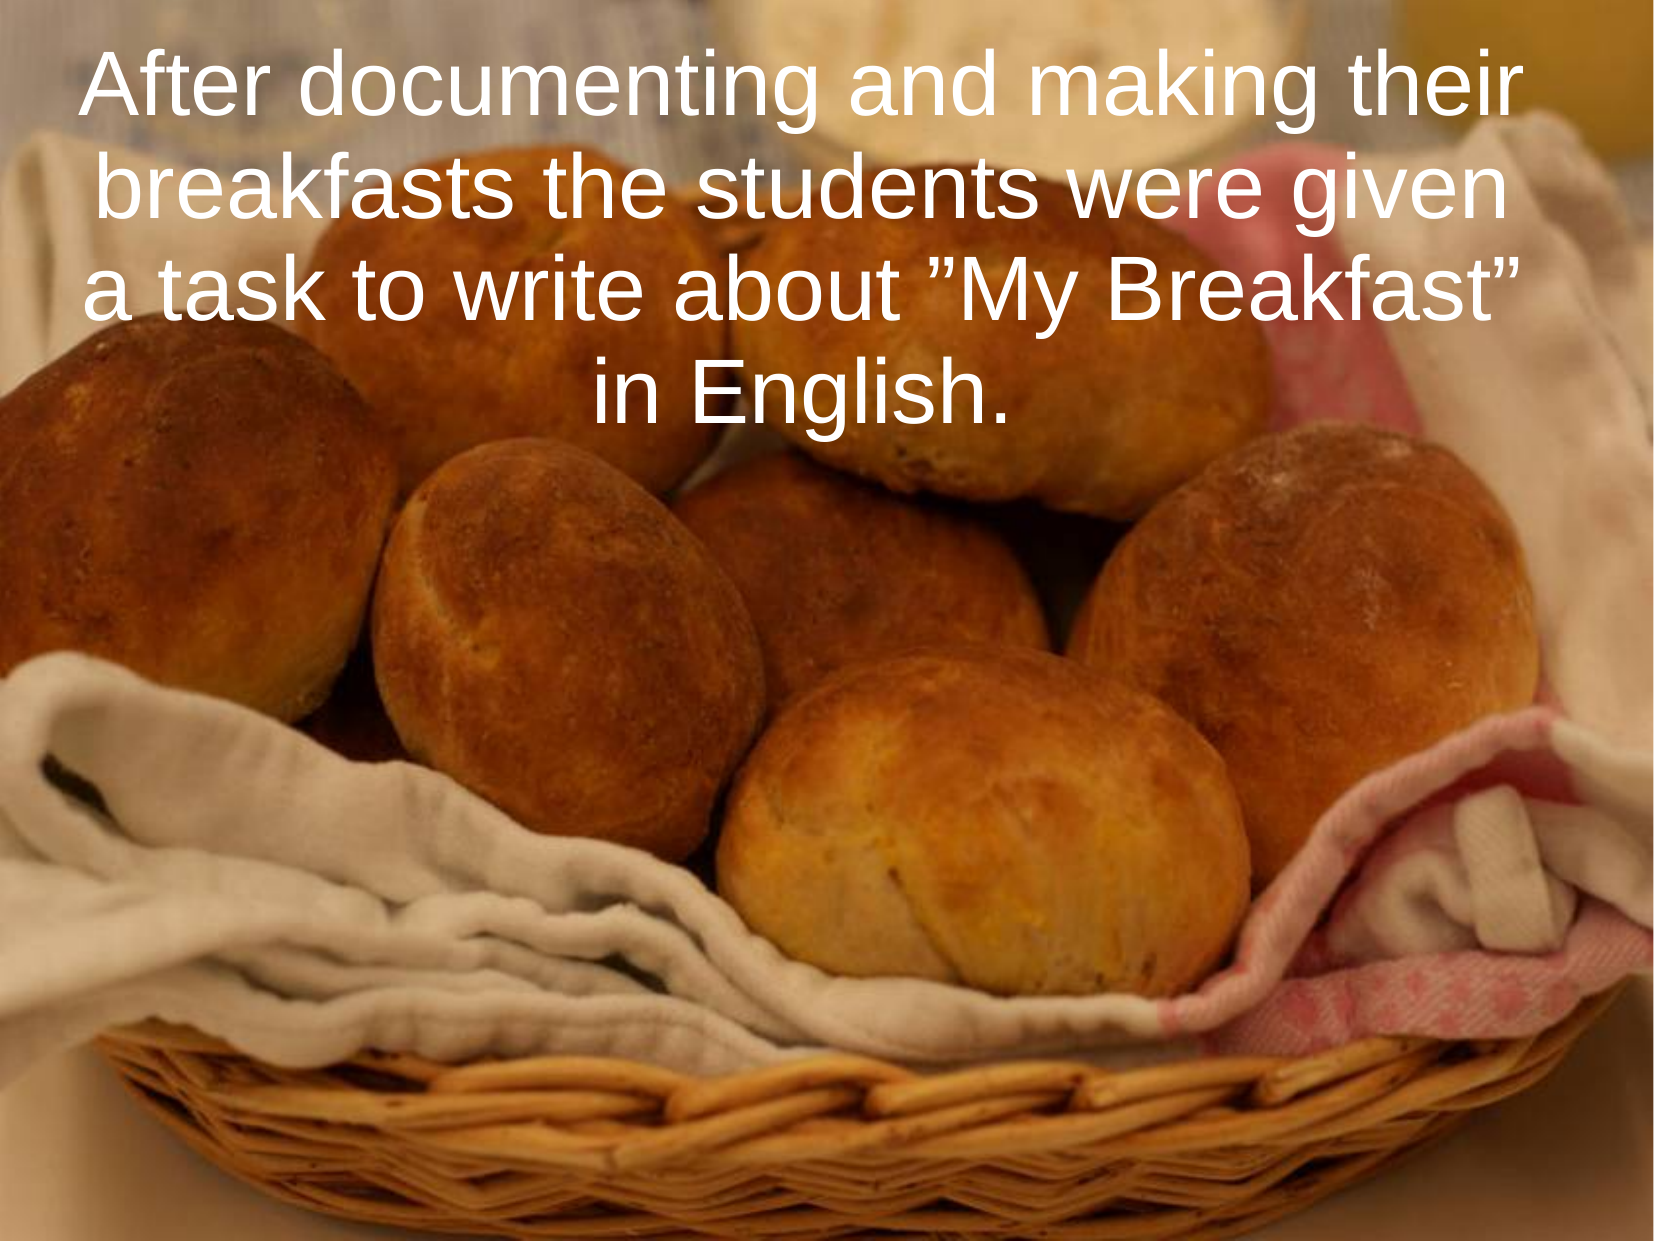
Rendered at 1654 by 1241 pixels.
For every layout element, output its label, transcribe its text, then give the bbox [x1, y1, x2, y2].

title After documenting and making their breakfasts the students were given a task to write about ”My Breakfast” in English. [59, 3, 1548, 473]
picture [0, 0, 1654, 1241]
